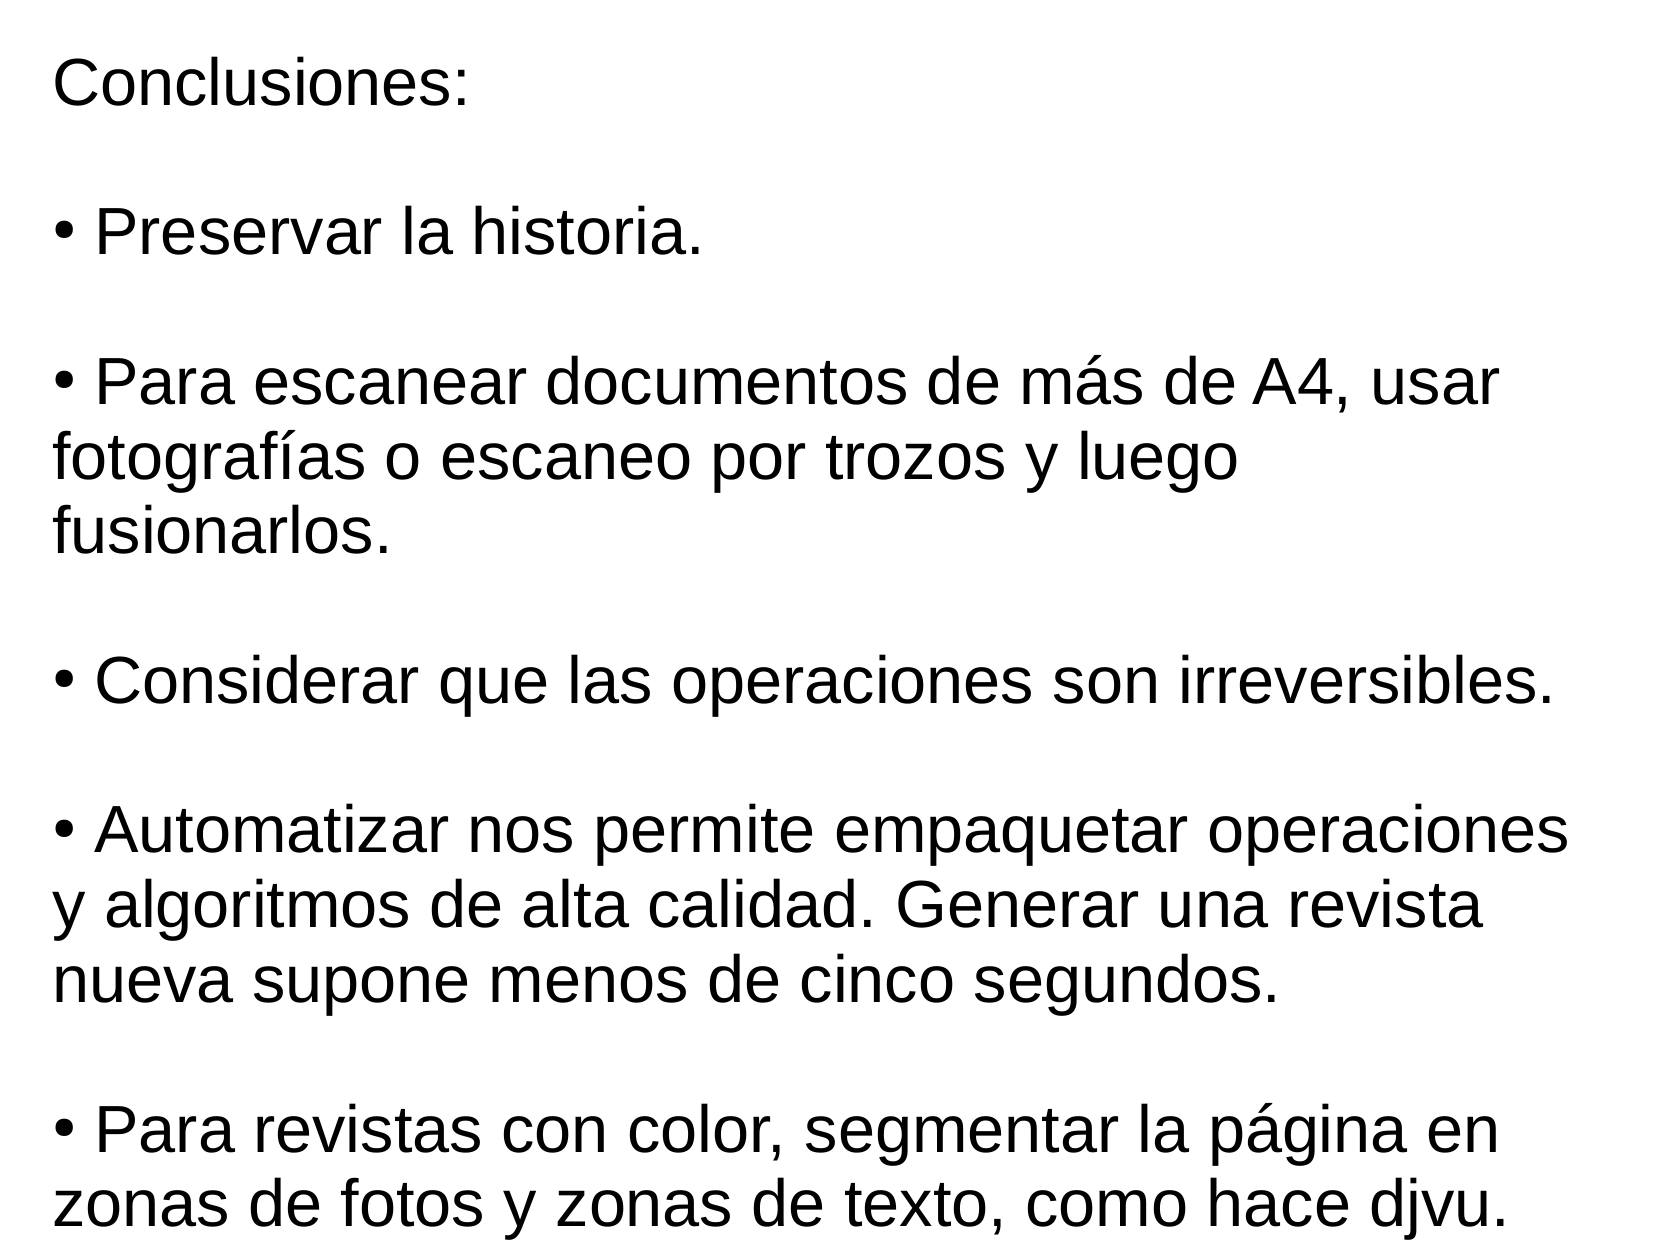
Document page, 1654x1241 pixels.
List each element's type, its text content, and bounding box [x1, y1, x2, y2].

text_box Conclusiones: Preservar la historia. Para escanear documentos de más de A4, usar fotografías o escaneo por trozos y luego fusionarlos. Considerar que las operaciones son irreversibles. Automatizar nos permite empaquetar operaciones y algoritmos de alta calidad. Generar una revista nueva supone menos de cinco segundos. Para revistas con color, segmentar la página en zonas de fotos y zonas de texto, como hace djvu. [37, 37, 1613, 1241]
